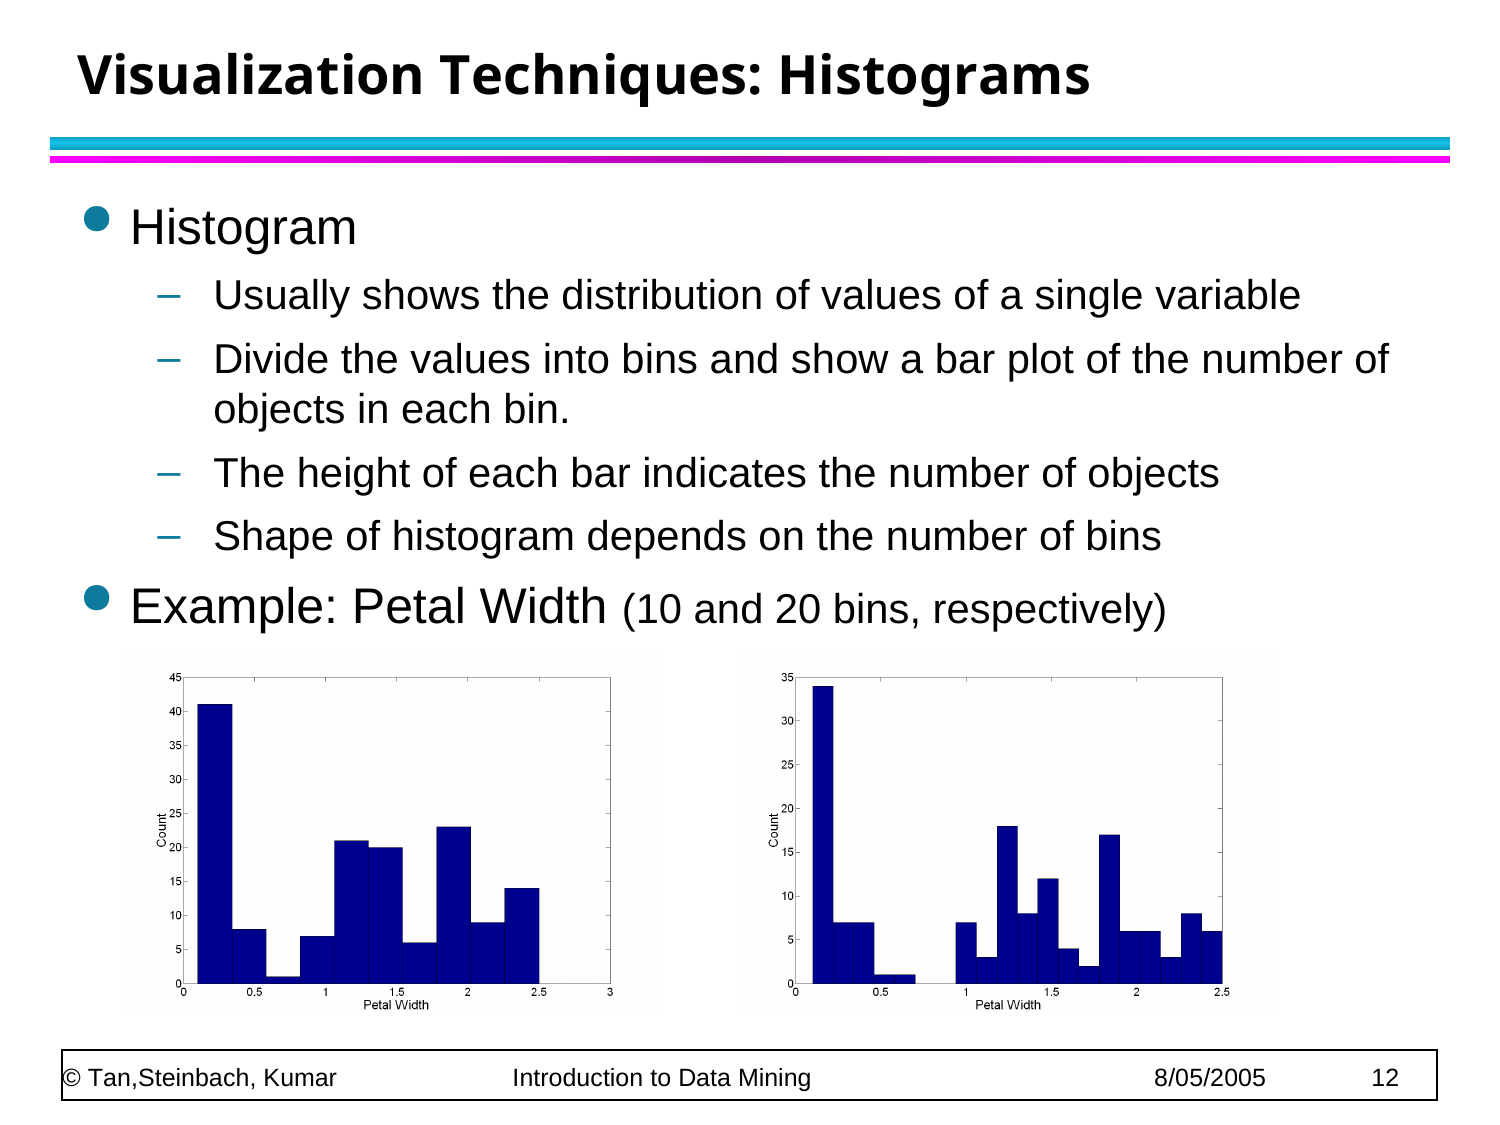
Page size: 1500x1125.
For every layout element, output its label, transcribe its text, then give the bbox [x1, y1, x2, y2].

list Histogram Usually shows the distribution of values of a single variable Divide the values into bins and show a bar plot of the number of objects in each bin. The height of each bar indicates the number of objects Shape of histogram depends on the number of bins Example: Petal Width (10 and 20 bins, respectively) [67, 187, 1450, 716]
title Visualization Techniques: Histograms [62, 22, 1421, 113]
picture [737, 650, 1274, 1013]
picture [125, 650, 662, 1013]
